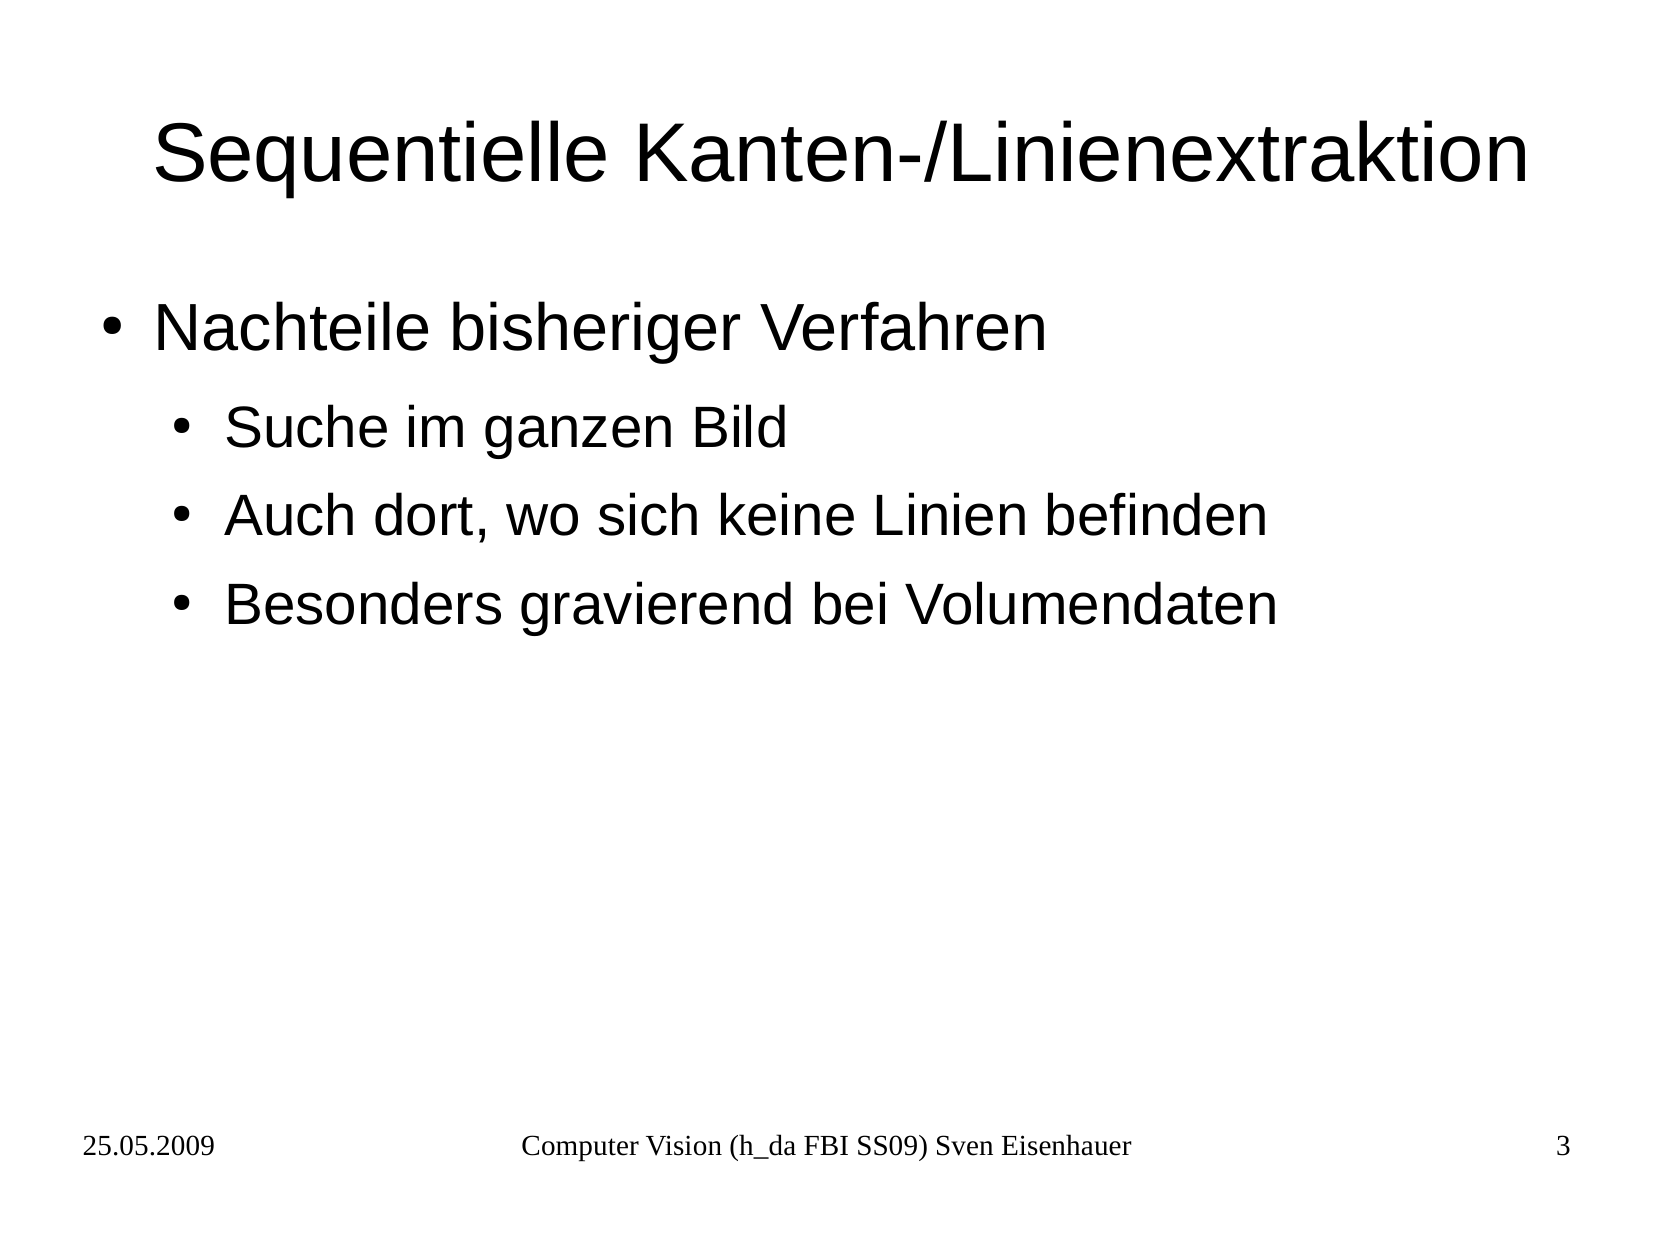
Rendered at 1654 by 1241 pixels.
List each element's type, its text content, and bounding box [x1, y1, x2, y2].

title Sequentielle Kanten-/Linienextraktion [82, 49, 1571, 257]
list Nachteile bisheriger Verfahren Suche im ganzen Bild Auch dort, wo sich keine Linien befinden Besonders gravierend bei Volumendaten [82, 290, 1571, 1109]
